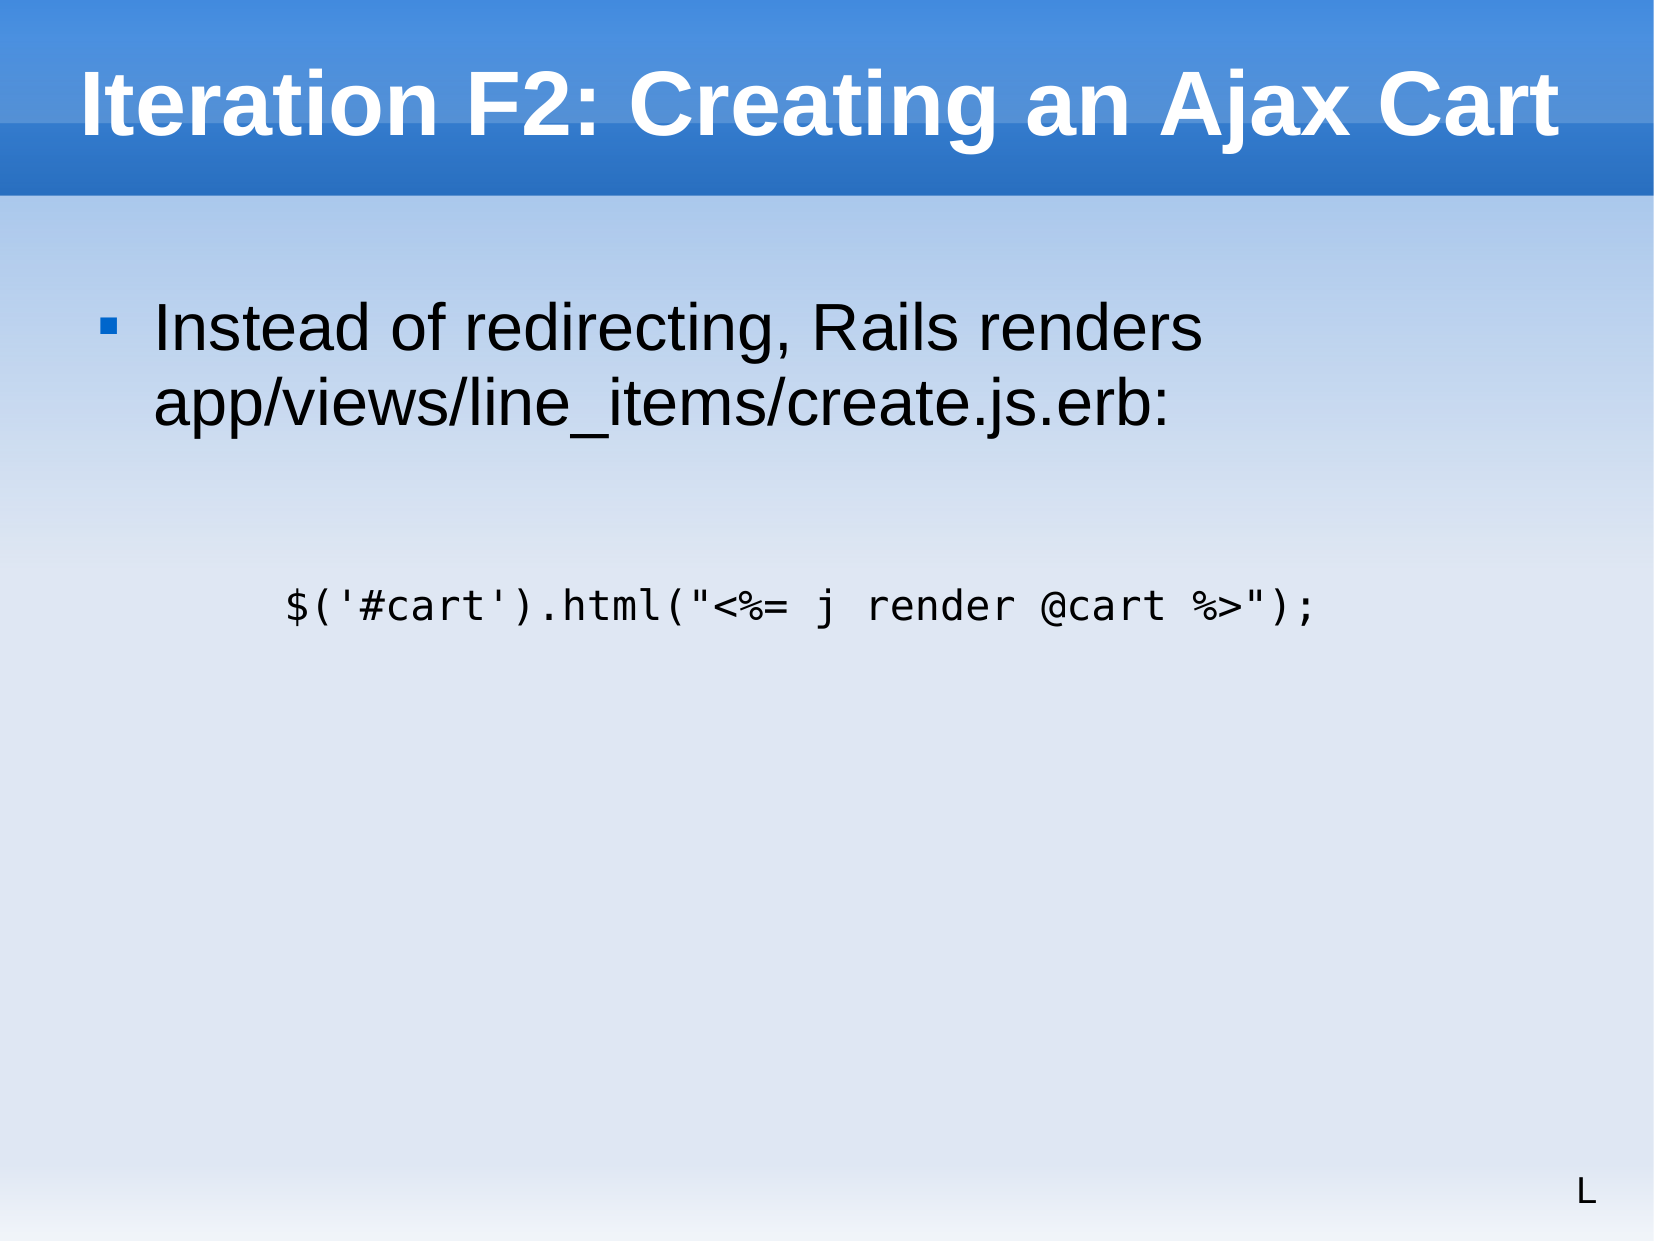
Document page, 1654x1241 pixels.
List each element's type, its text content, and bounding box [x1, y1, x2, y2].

list Instead of redirecting, Rails renders app/views/line_items/create.js.erb: [82, 290, 1571, 488]
title Iteration F2: Creating an Ajax Cart [76, 7, 1565, 200]
picture [0, 0, 1654, 1241]
text_box $('#cart').html("<%= j render @cart %>"); [269, 574, 1463, 638]
text_box L [1561, 1162, 1613, 1220]
